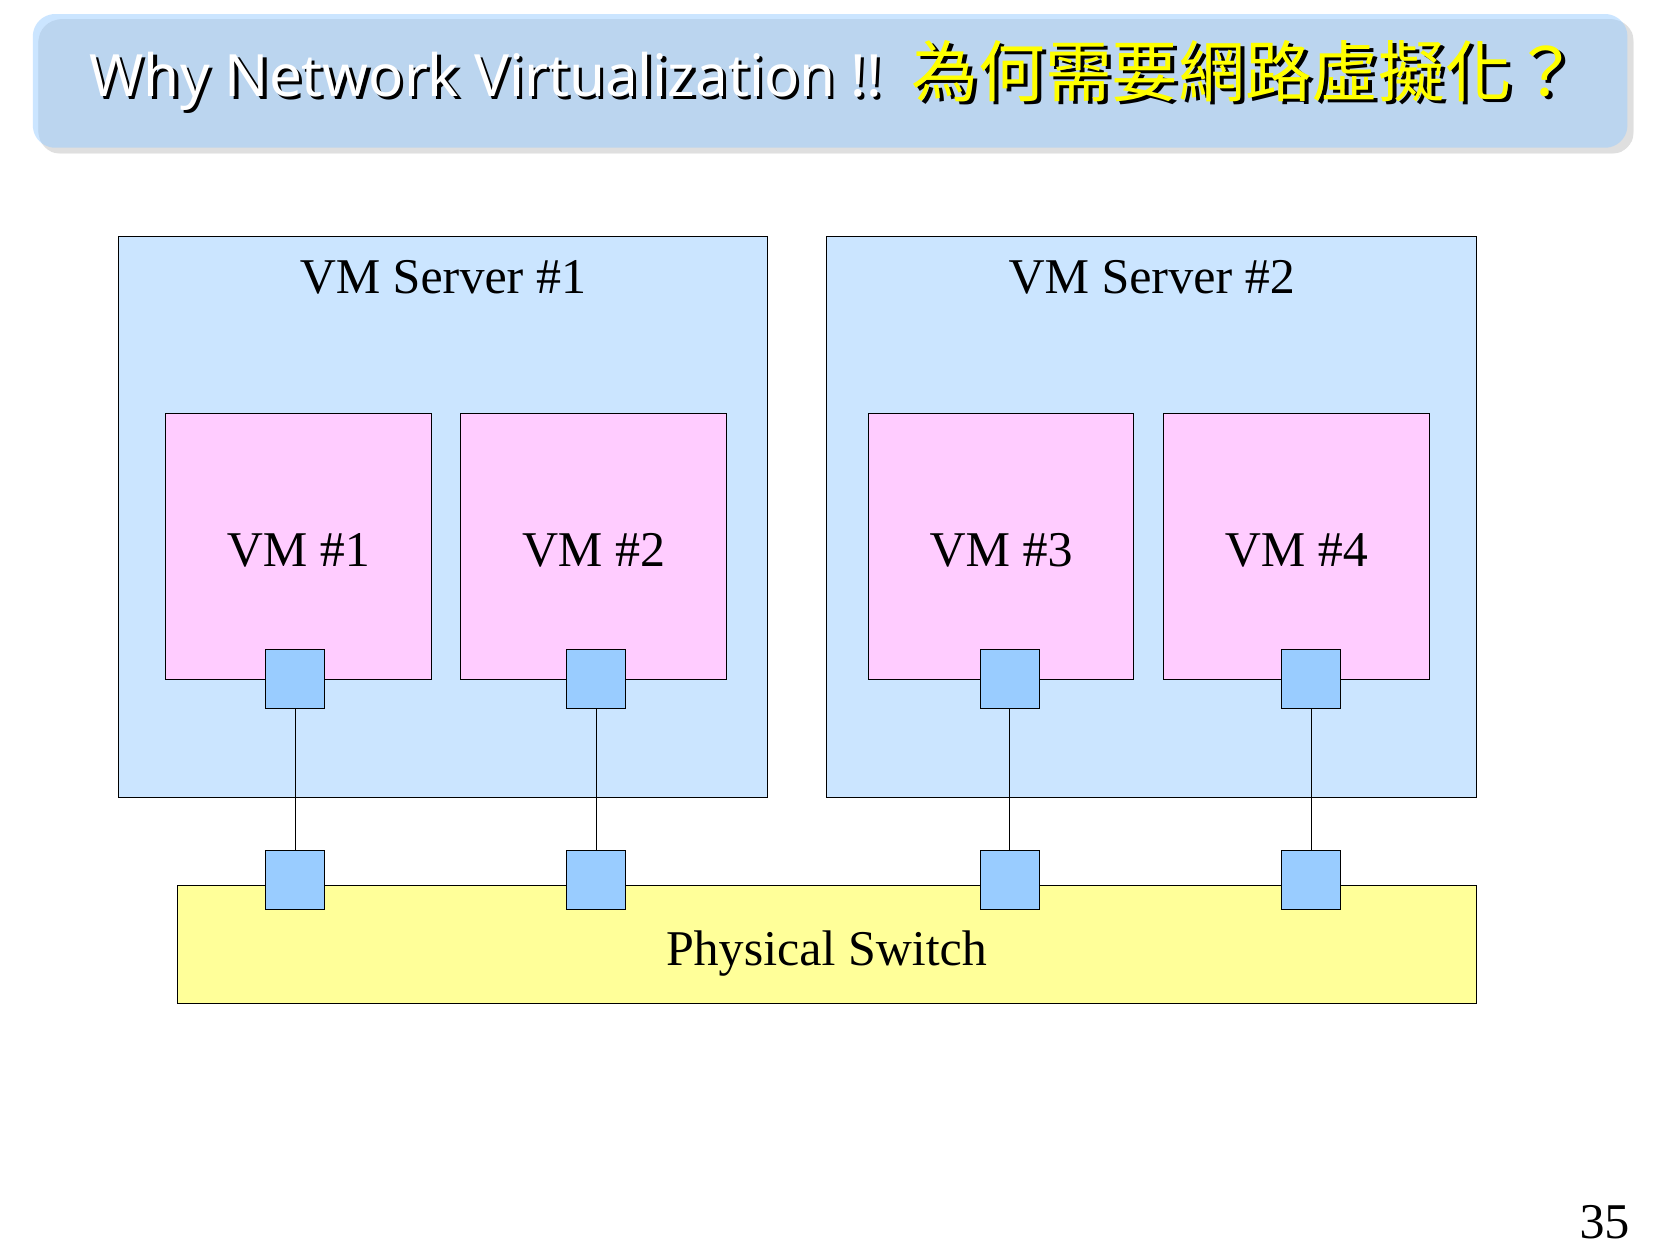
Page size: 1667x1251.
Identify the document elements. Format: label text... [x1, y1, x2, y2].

text_box [566, 649, 626, 709]
text_box VM Server #1 [118, 236, 768, 798]
text_box Physical Switch [177, 885, 1477, 1004]
text_box VM #4 [1163, 413, 1430, 680]
text_box [1281, 649, 1341, 709]
text_box [566, 850, 626, 910]
text_box VM #1 [165, 413, 432, 680]
text_box [265, 649, 325, 709]
text_box [265, 850, 325, 910]
text_box VM Server #2 [826, 236, 1477, 798]
text_box [980, 850, 1040, 910]
text_box [1281, 850, 1341, 910]
text_box VM #3 [868, 413, 1134, 680]
text_box [980, 649, 1040, 709]
text_box VM #2 [460, 413, 727, 680]
text_box Why Network Virtualization !! 為何需要網路虛擬化？ [2, 0, 1667, 148]
